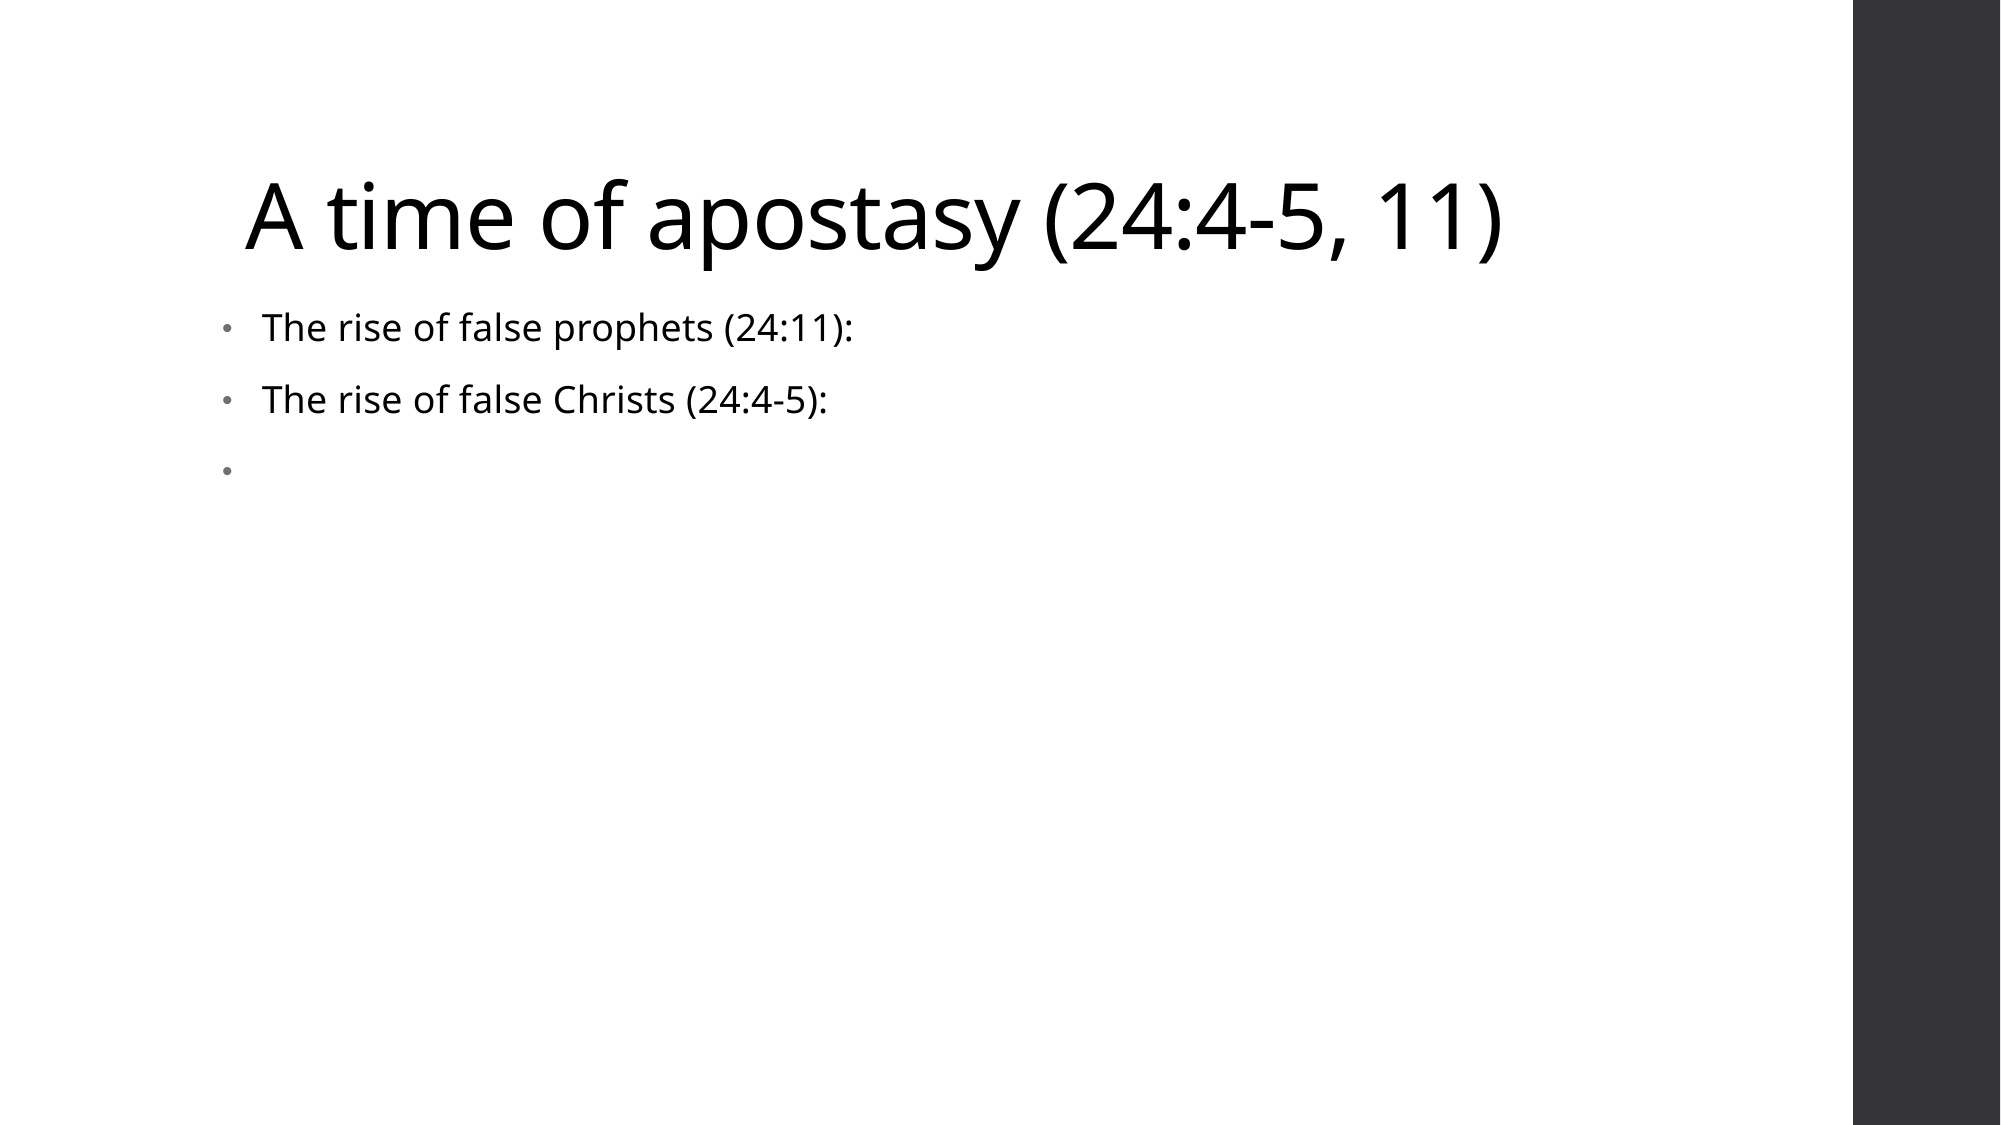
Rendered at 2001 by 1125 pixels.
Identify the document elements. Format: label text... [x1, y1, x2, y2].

list The rise of false prophets (24:11): The rise of false Christs (24:4-5): [206, 299, 1617, 1014]
title A time of apostasy (24:4-5, 11) [206, 60, 1797, 278]
